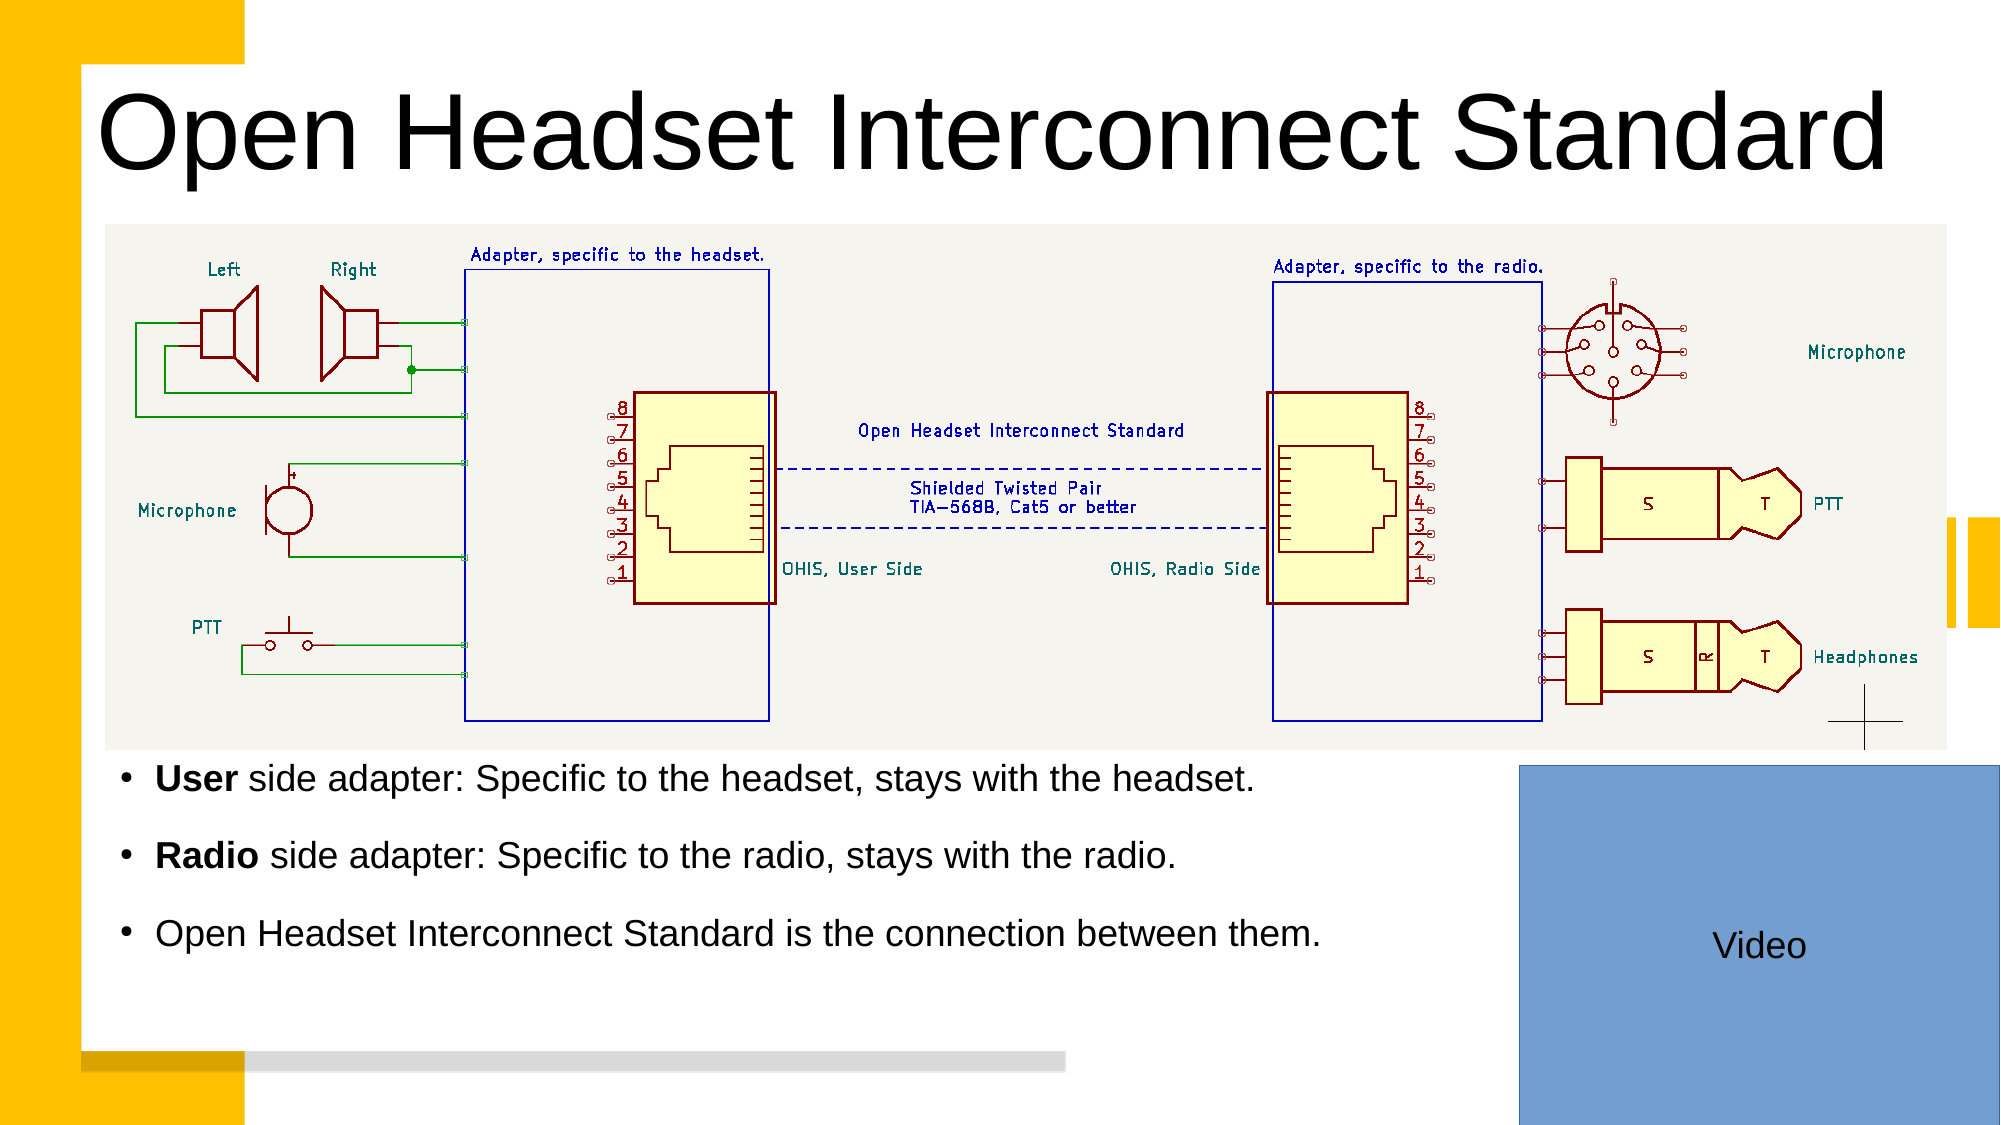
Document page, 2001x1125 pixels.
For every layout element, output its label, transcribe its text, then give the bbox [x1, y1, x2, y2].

text_box Open Headset Interconnect Standard [81, 64, 1921, 201]
text_box User side adapter: Specific to the headset, stays with the headset. Radio side adapter: Specific to the radio, stays with the radio. Open Headset Interconnect Standard is the connection between them. [105, 750, 1501, 962]
text_box Video [1519, 765, 2000, 1125]
picture [105, 224, 1947, 751]
text_box [0, 0, 2000, 1125]
